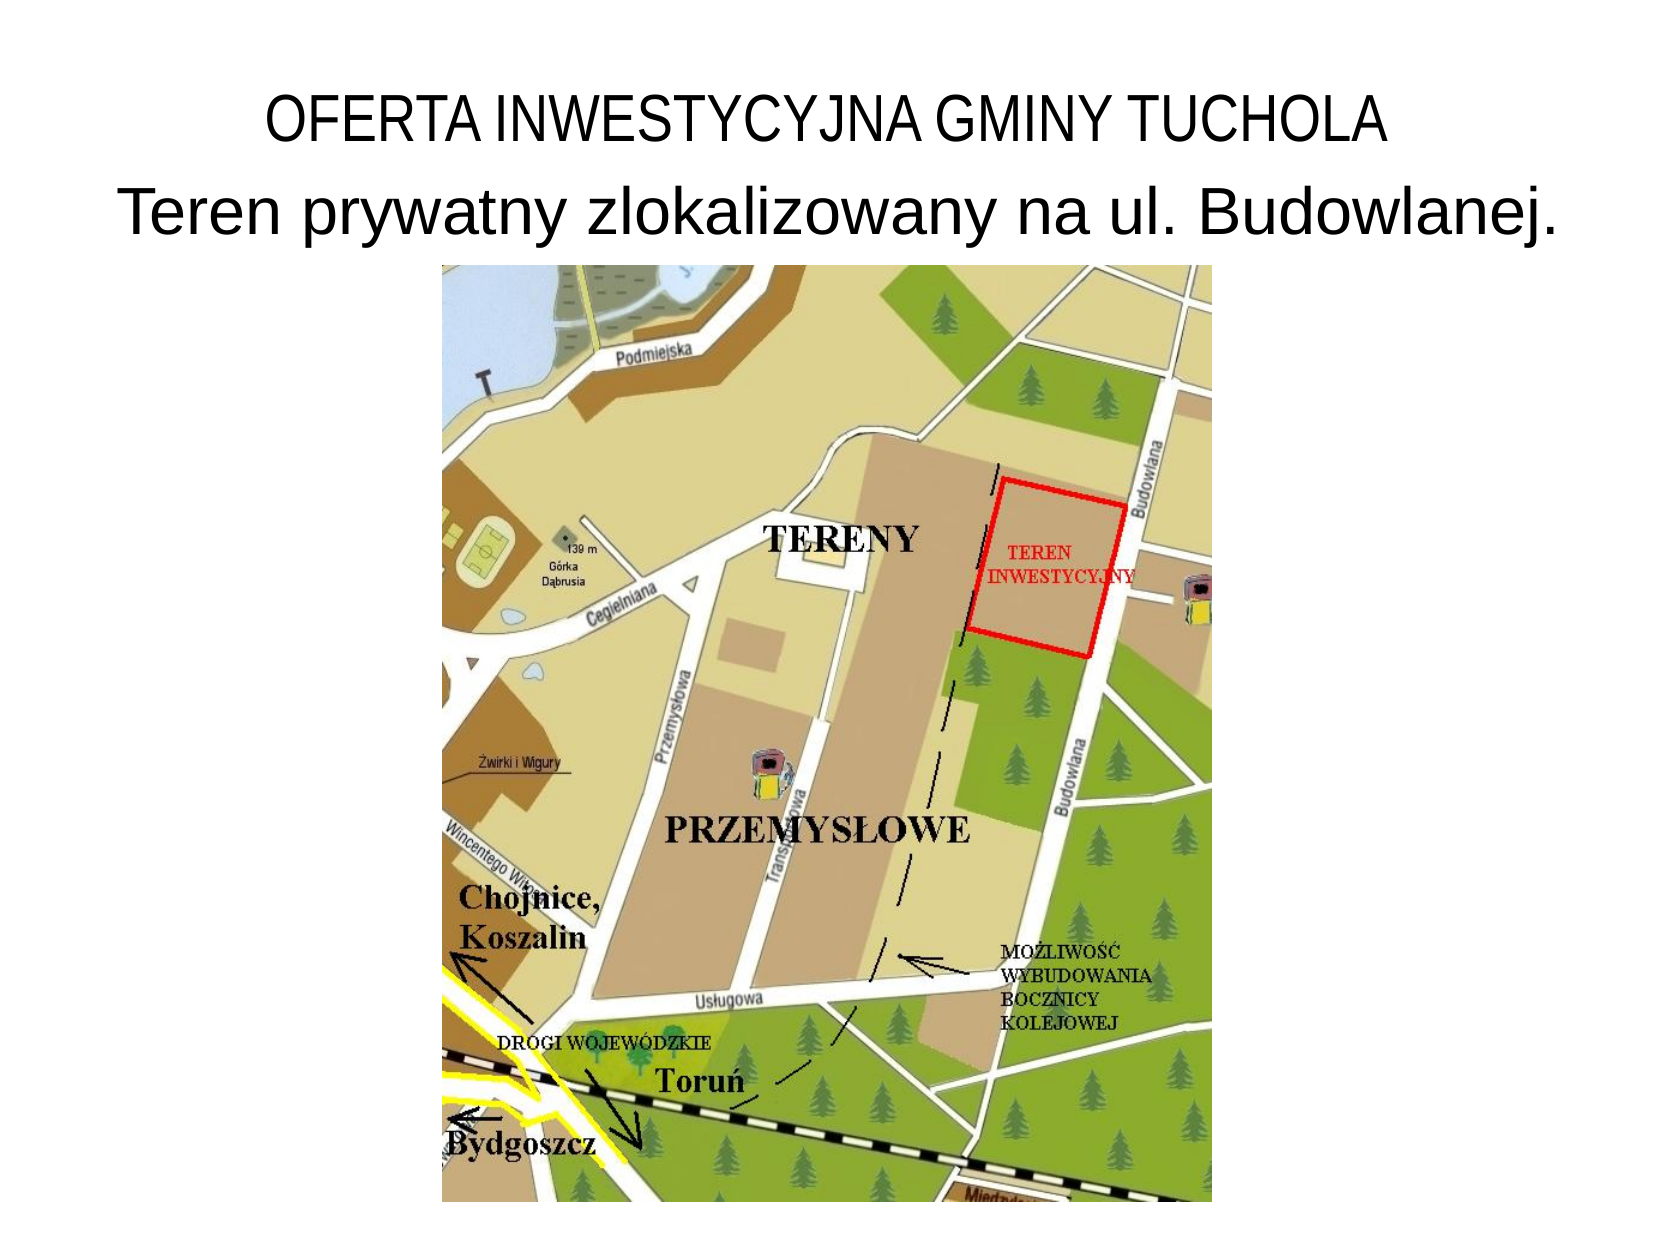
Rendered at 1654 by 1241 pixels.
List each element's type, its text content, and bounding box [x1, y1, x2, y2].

title OFERTA INWESTYCYJNA GMINY TUCHOLA [82, 56, 1571, 173]
text_box Teren prywatny zlokalizowany na ul. Budowlanej. [82, 173, 1595, 300]
picture [442, 265, 1212, 1202]
